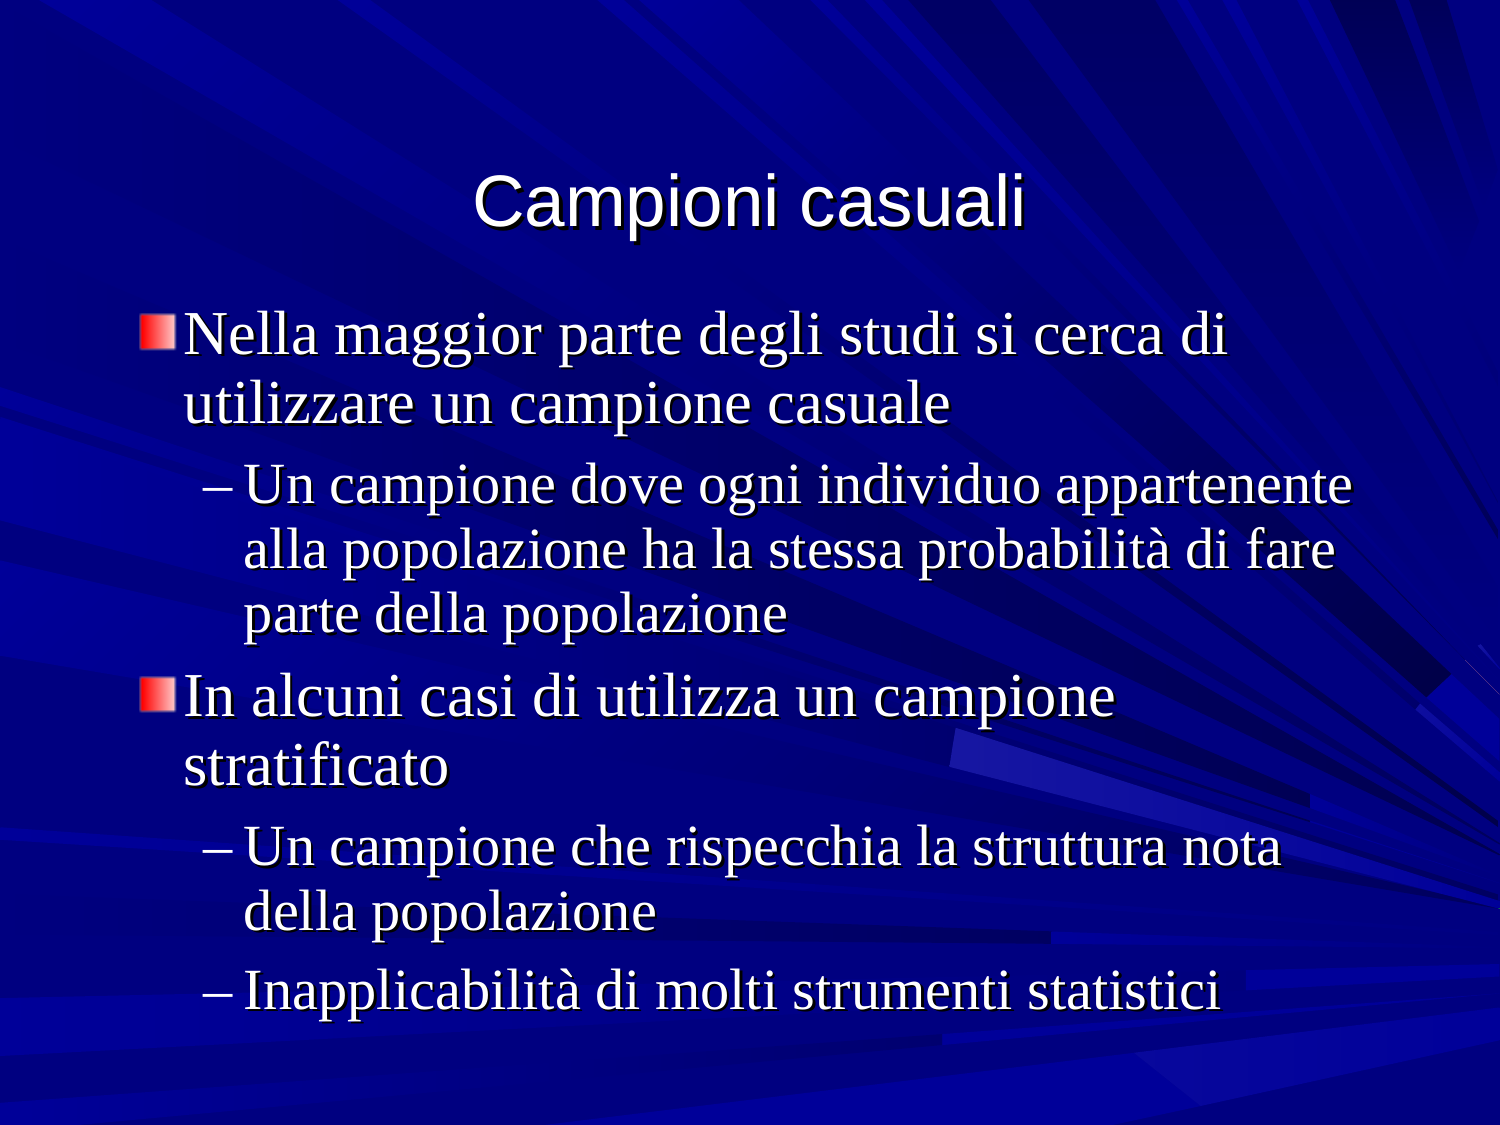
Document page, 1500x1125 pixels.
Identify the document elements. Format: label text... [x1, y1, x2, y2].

title Campioni casuali [112, 54, 1388, 243]
list Nella maggior parte degli studi si cerca di utilizzare un campione casuale Un campione dove ogni individuo appartenente alla popolazione ha la stessa probabilità di fare parte della popolazione In alcuni casi di utilizza un campione stratificato Un campione che rispecchia la struttura nota della popolazione Inapplicabilità di molti strumenti statistici [123, 290, 1399, 1030]
